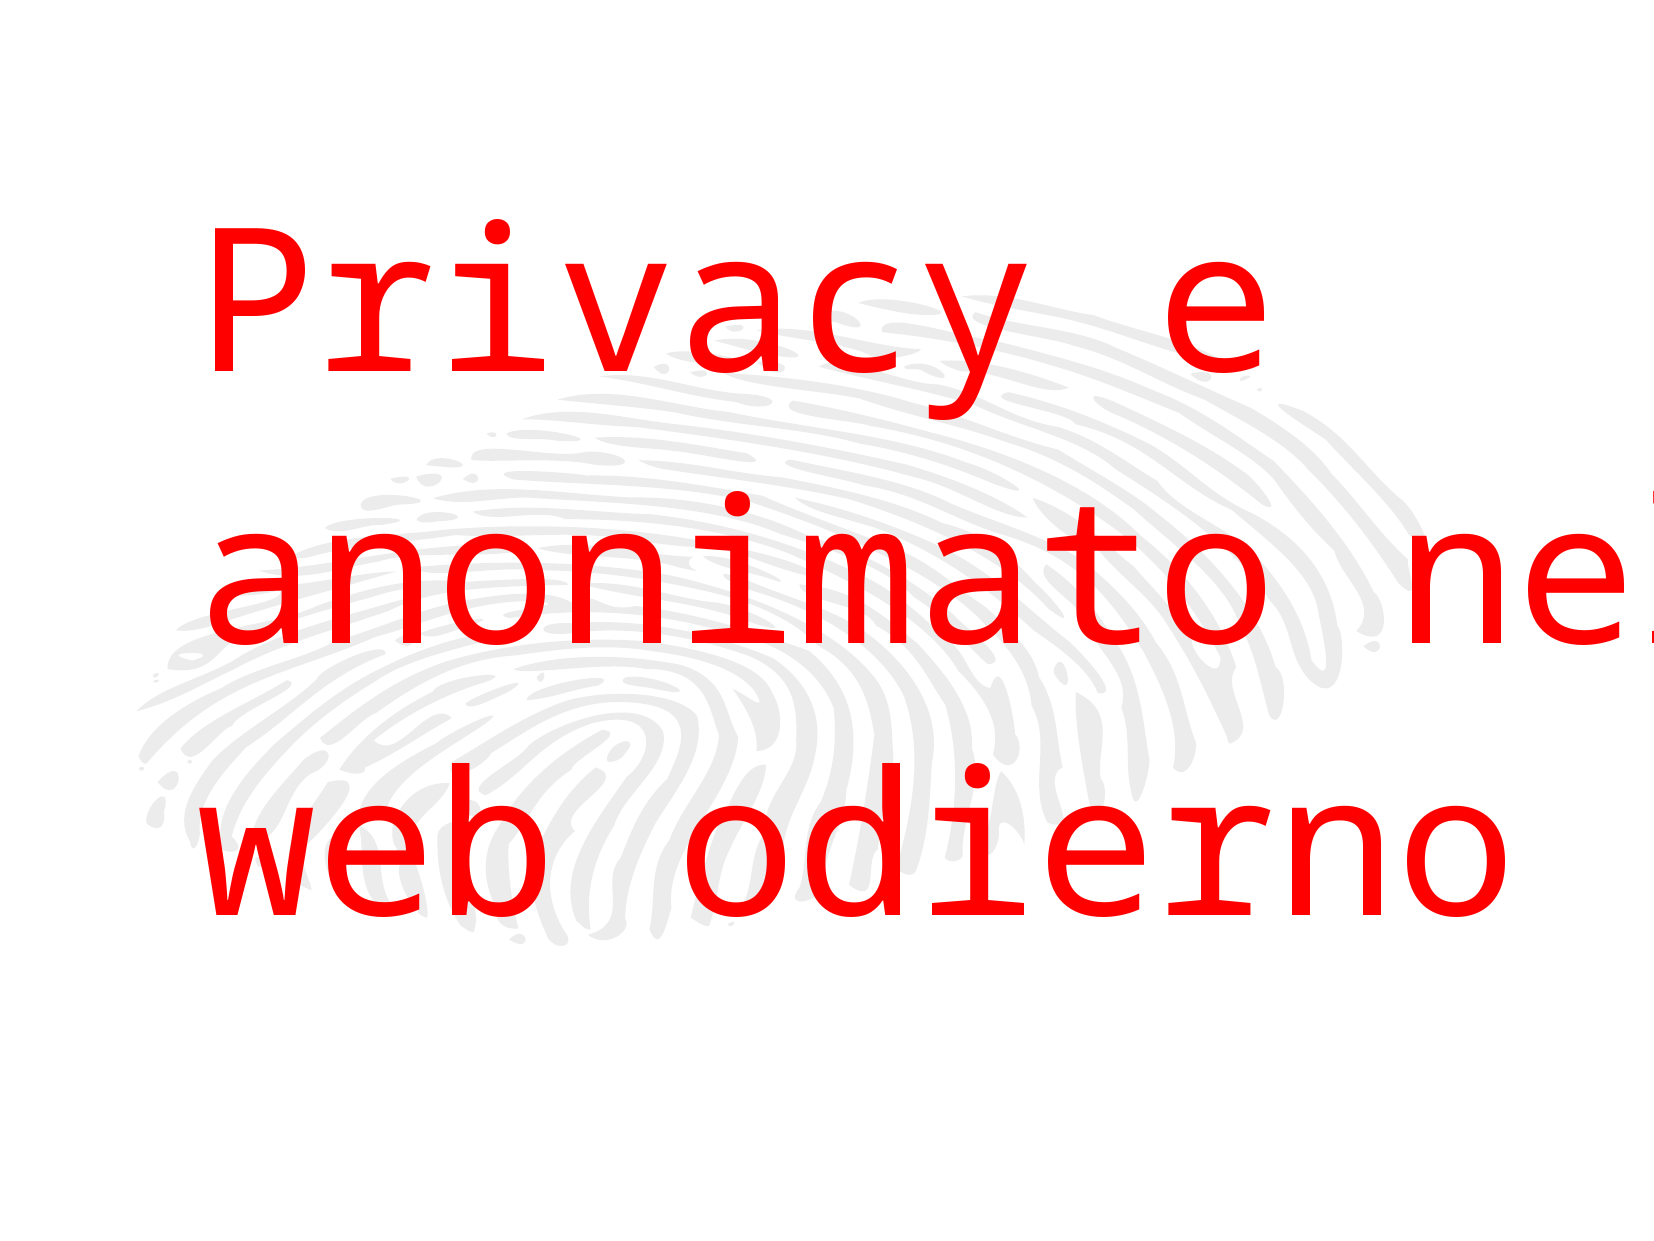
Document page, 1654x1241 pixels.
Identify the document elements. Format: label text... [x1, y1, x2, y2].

text_box Privacy e anonimato nel web odierno [181, 150, 1512, 771]
